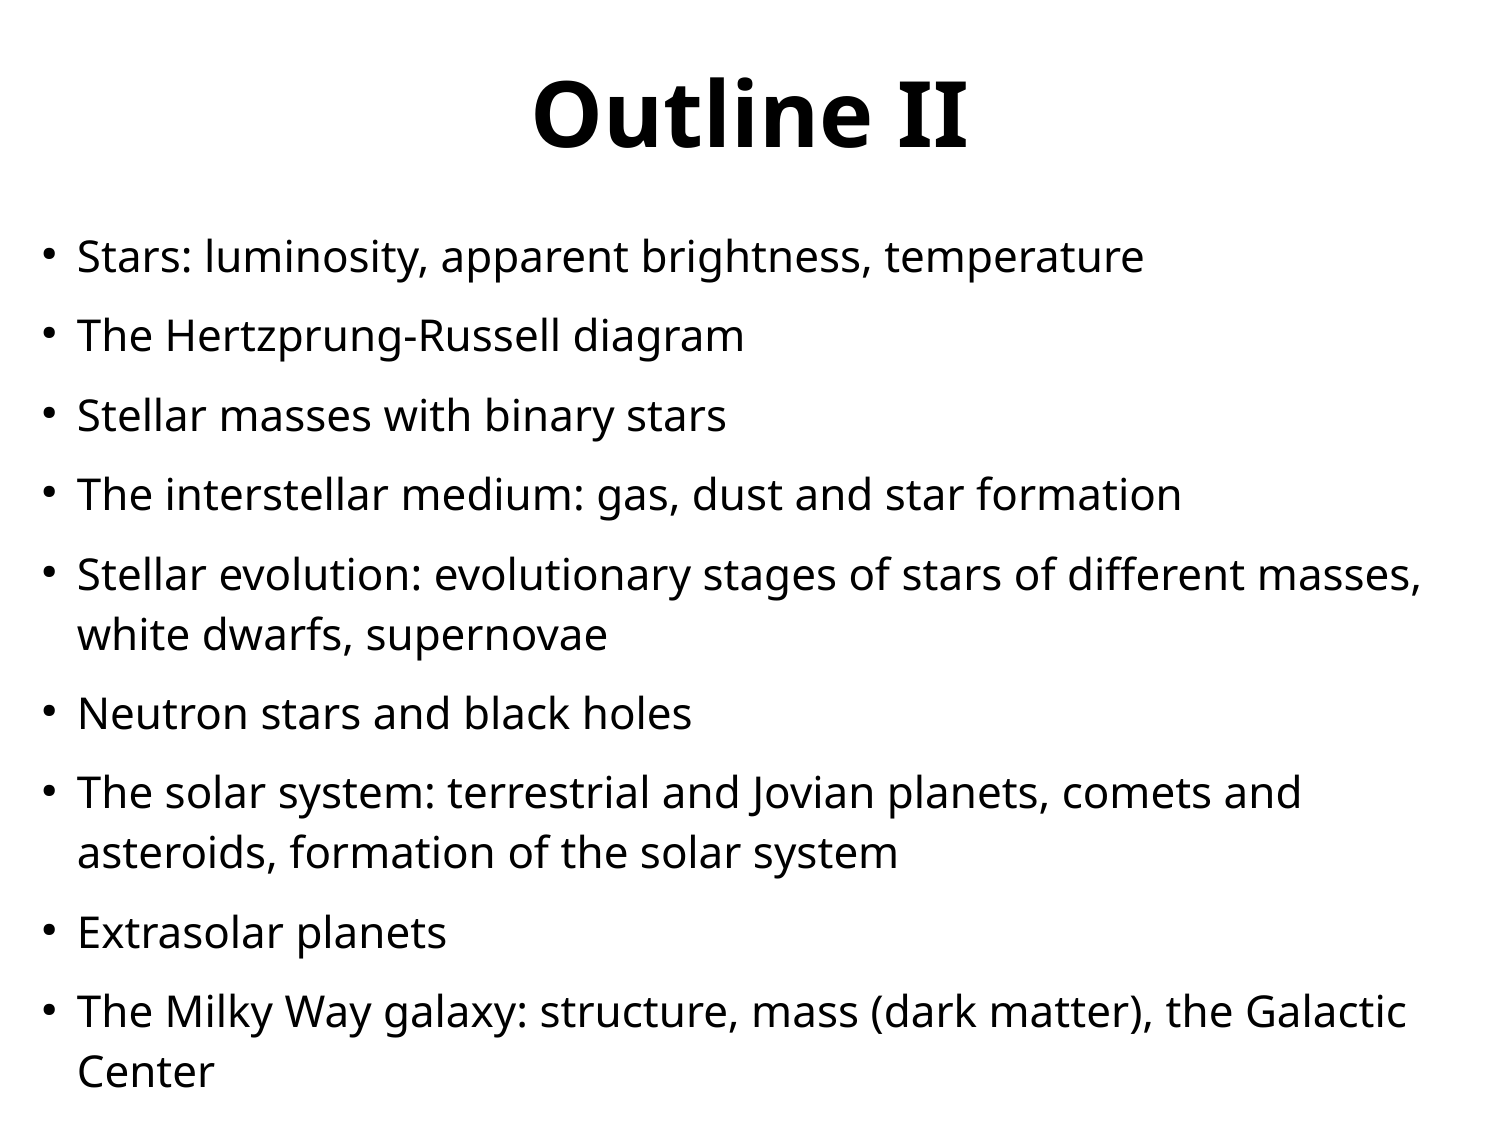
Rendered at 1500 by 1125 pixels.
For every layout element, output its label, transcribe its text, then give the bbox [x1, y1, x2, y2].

title Outline II [30, 29, 1471, 196]
list Stars: luminosity, apparent brightness, temperature The Hertzprung-Russell diagram Stellar masses with binary stars The interstellar medium: gas, dust and star formation Stellar evolution: evolutionary stages of stars of different masses, white dwarfs, supernovae Neutron stars and black holes The solar system: terrestrial and Jovian planets, comets and asteroids, formation of the solar system Extrasolar planets The Milky Way galaxy: structure, mass (dark matter), the Galactic Center [30, 224, 1471, 1103]
